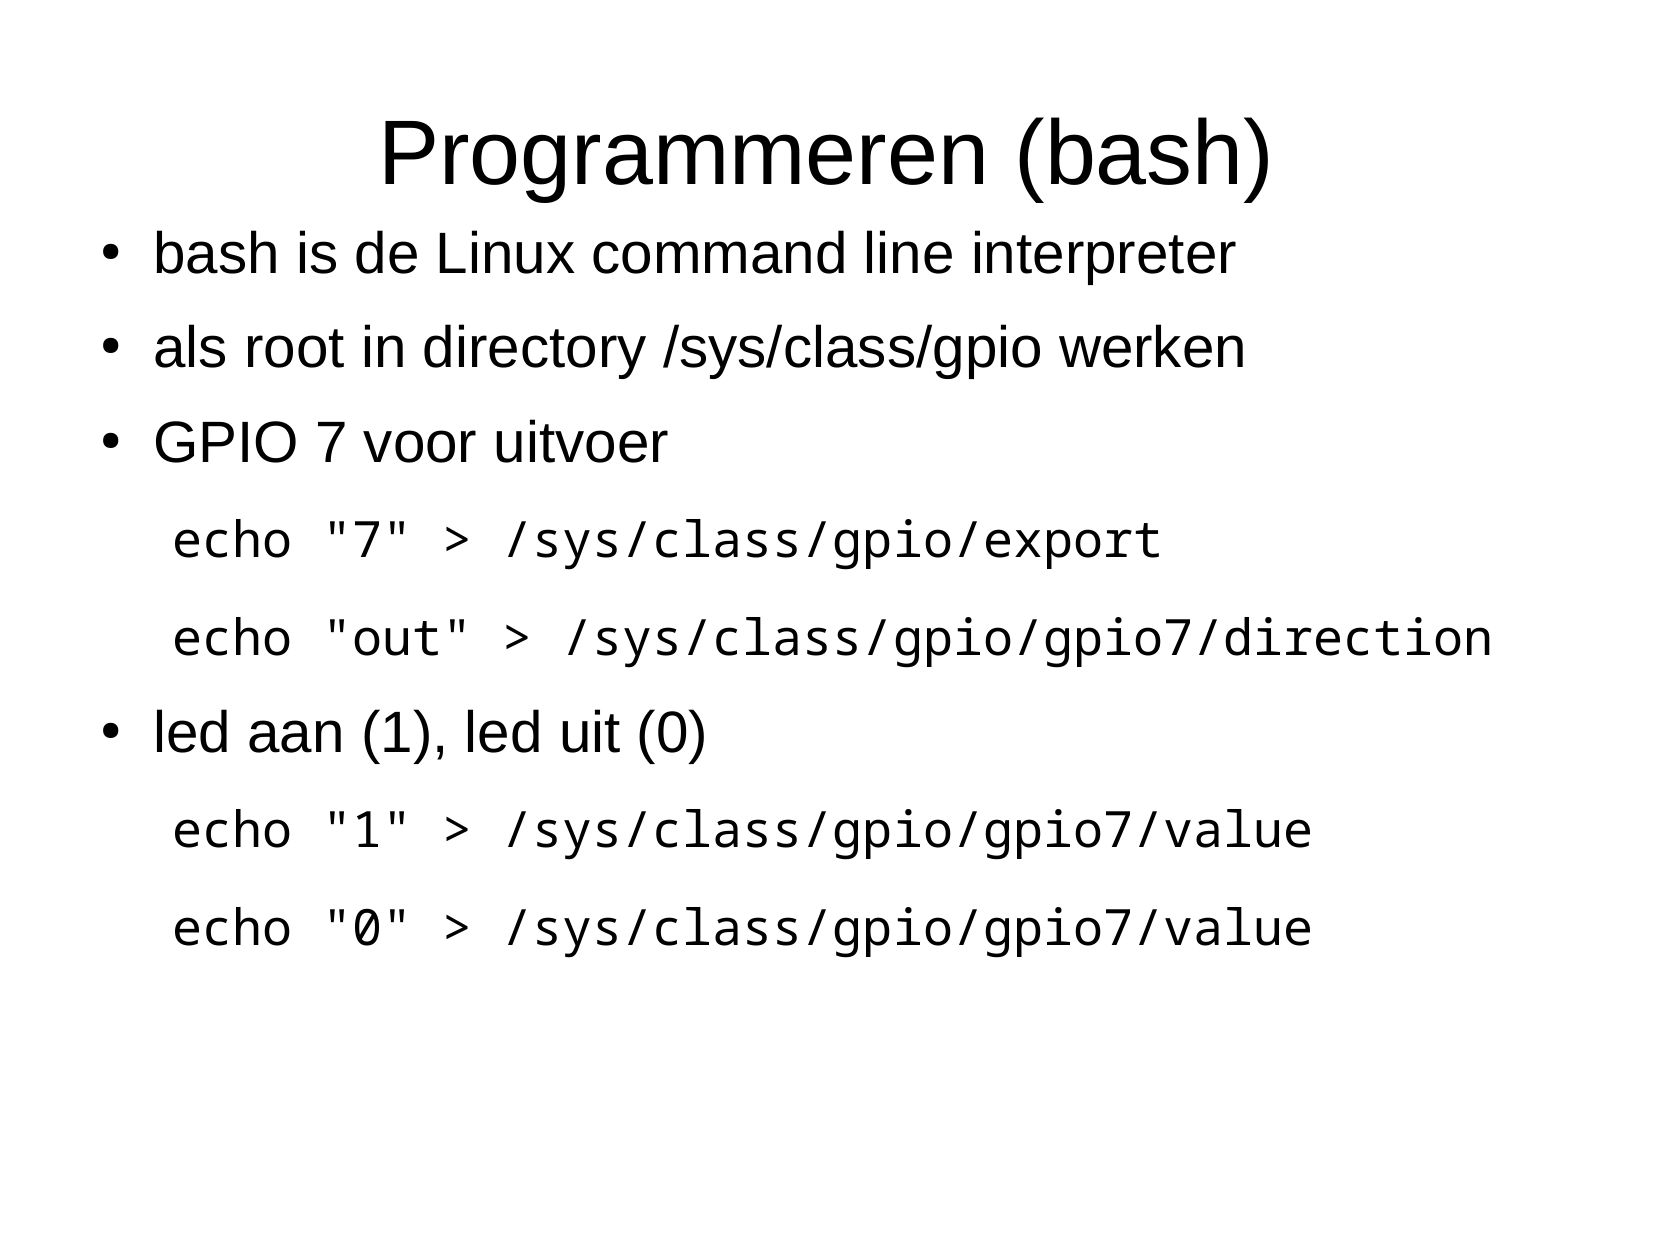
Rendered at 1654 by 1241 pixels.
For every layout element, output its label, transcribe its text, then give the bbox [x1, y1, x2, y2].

title Programmeren (bash) [82, 49, 1571, 257]
list bash is de Linux command line interpreter als root in directory /sys/class/gpio werken GPIO 7 voor uitvoer echo "7" > /sys/class/gpio/export echo "out" > /sys/class/gpio/gpio7/direction led aan (1), led uit (0) echo "1" > /sys/class/gpio/gpio7/value echo "0" > /sys/class/gpio/gpio7/value [82, 220, 1538, 1157]
